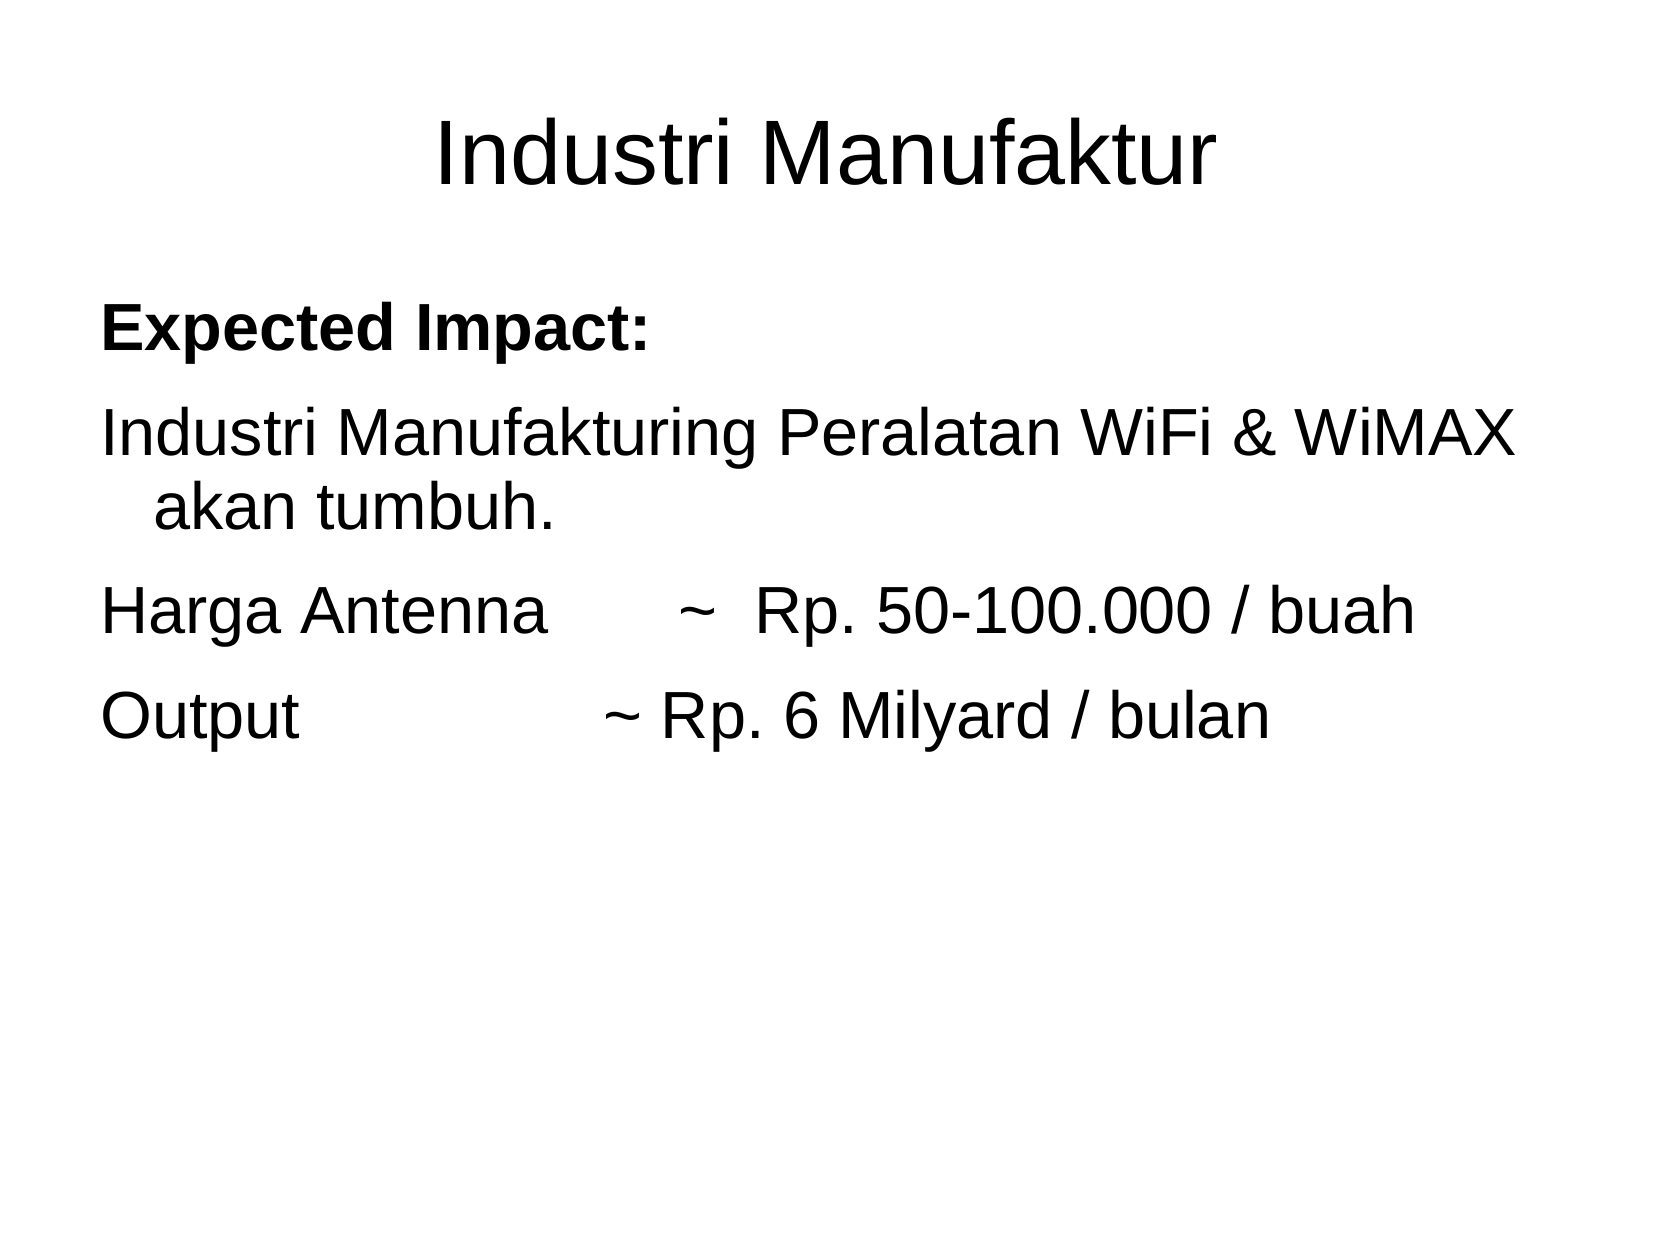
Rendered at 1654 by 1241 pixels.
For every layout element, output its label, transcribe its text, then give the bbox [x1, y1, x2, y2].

list Expected Impact: Industri Manufakturing Peralatan WiFi & WiMAX akan tumbuh. Harga Antenna ~ Rp. 50-100.000 / buah Output ~ Rp. 6 Milyard / bulan [82, 290, 1571, 1094]
title Industri Manufaktur [82, 56, 1571, 250]
